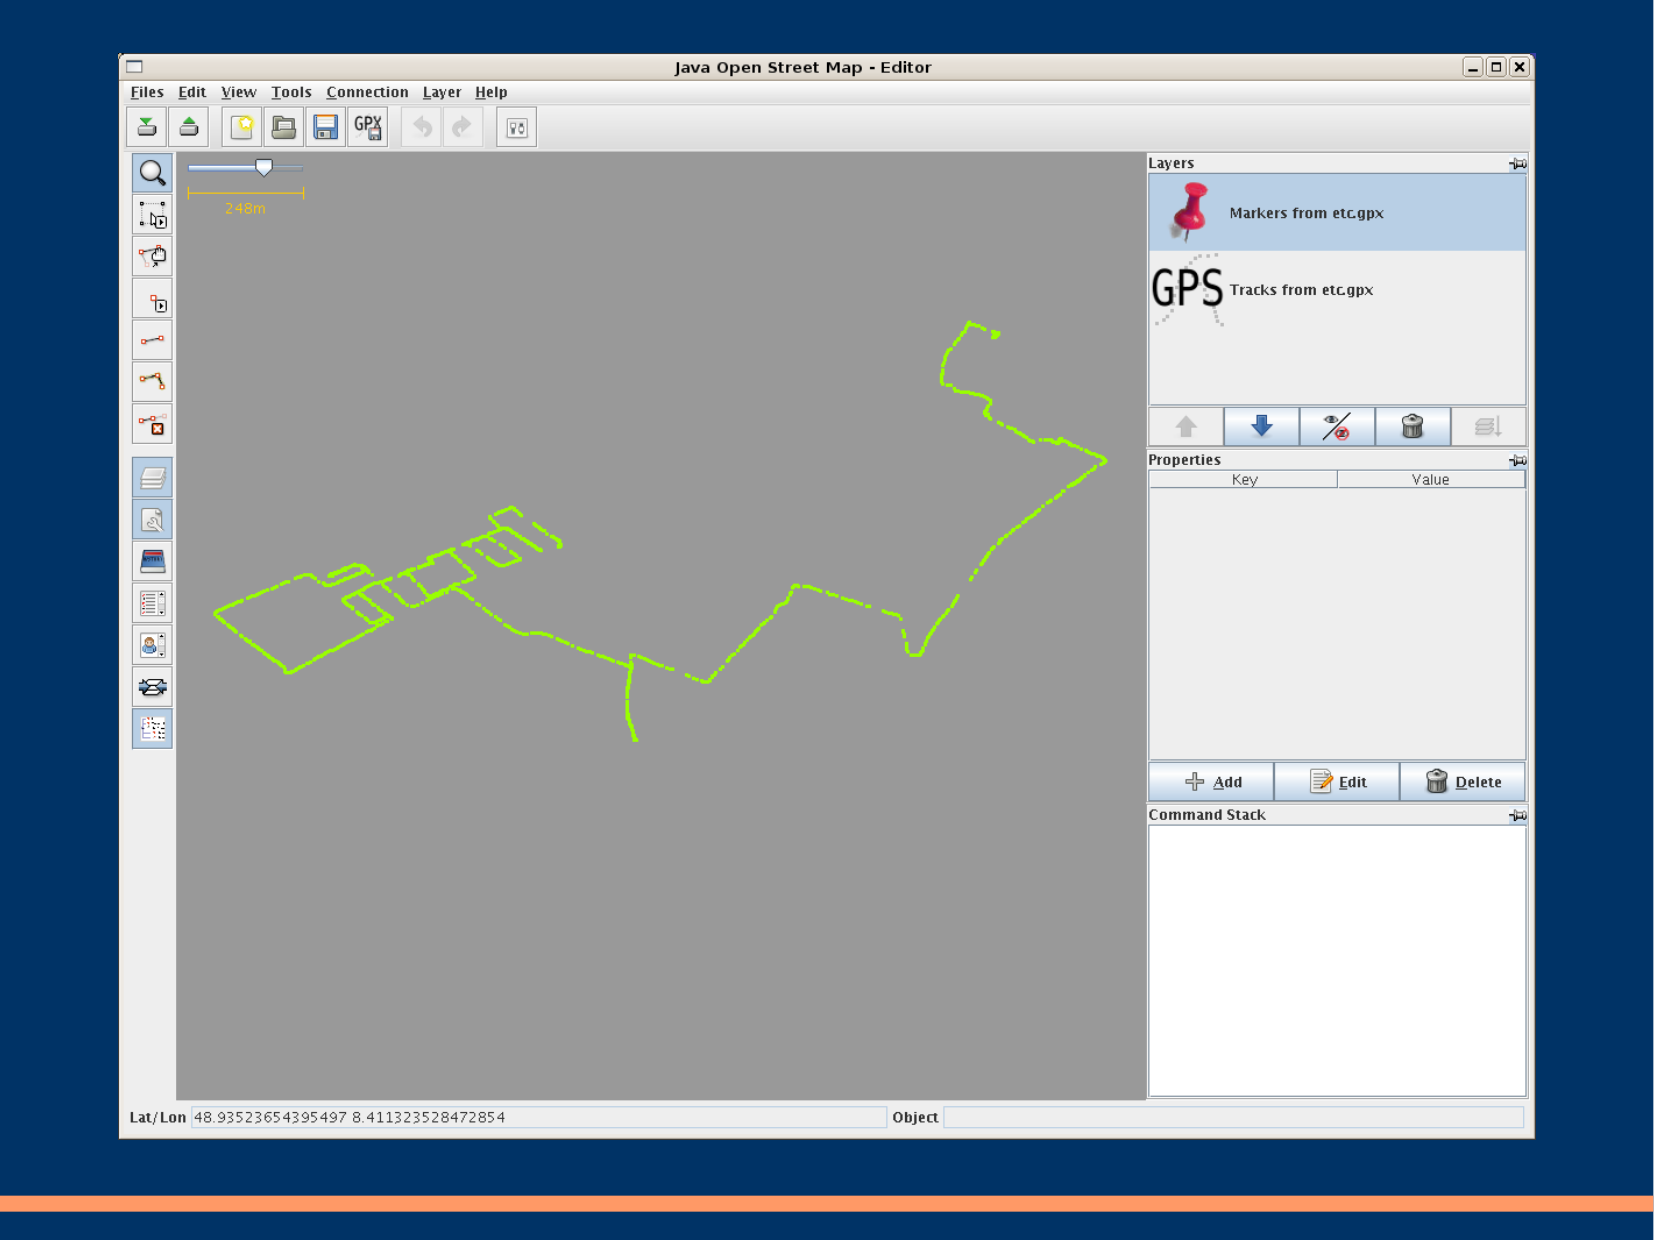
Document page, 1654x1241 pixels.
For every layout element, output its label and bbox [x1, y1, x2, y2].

picture [118, 53, 1536, 1140]
